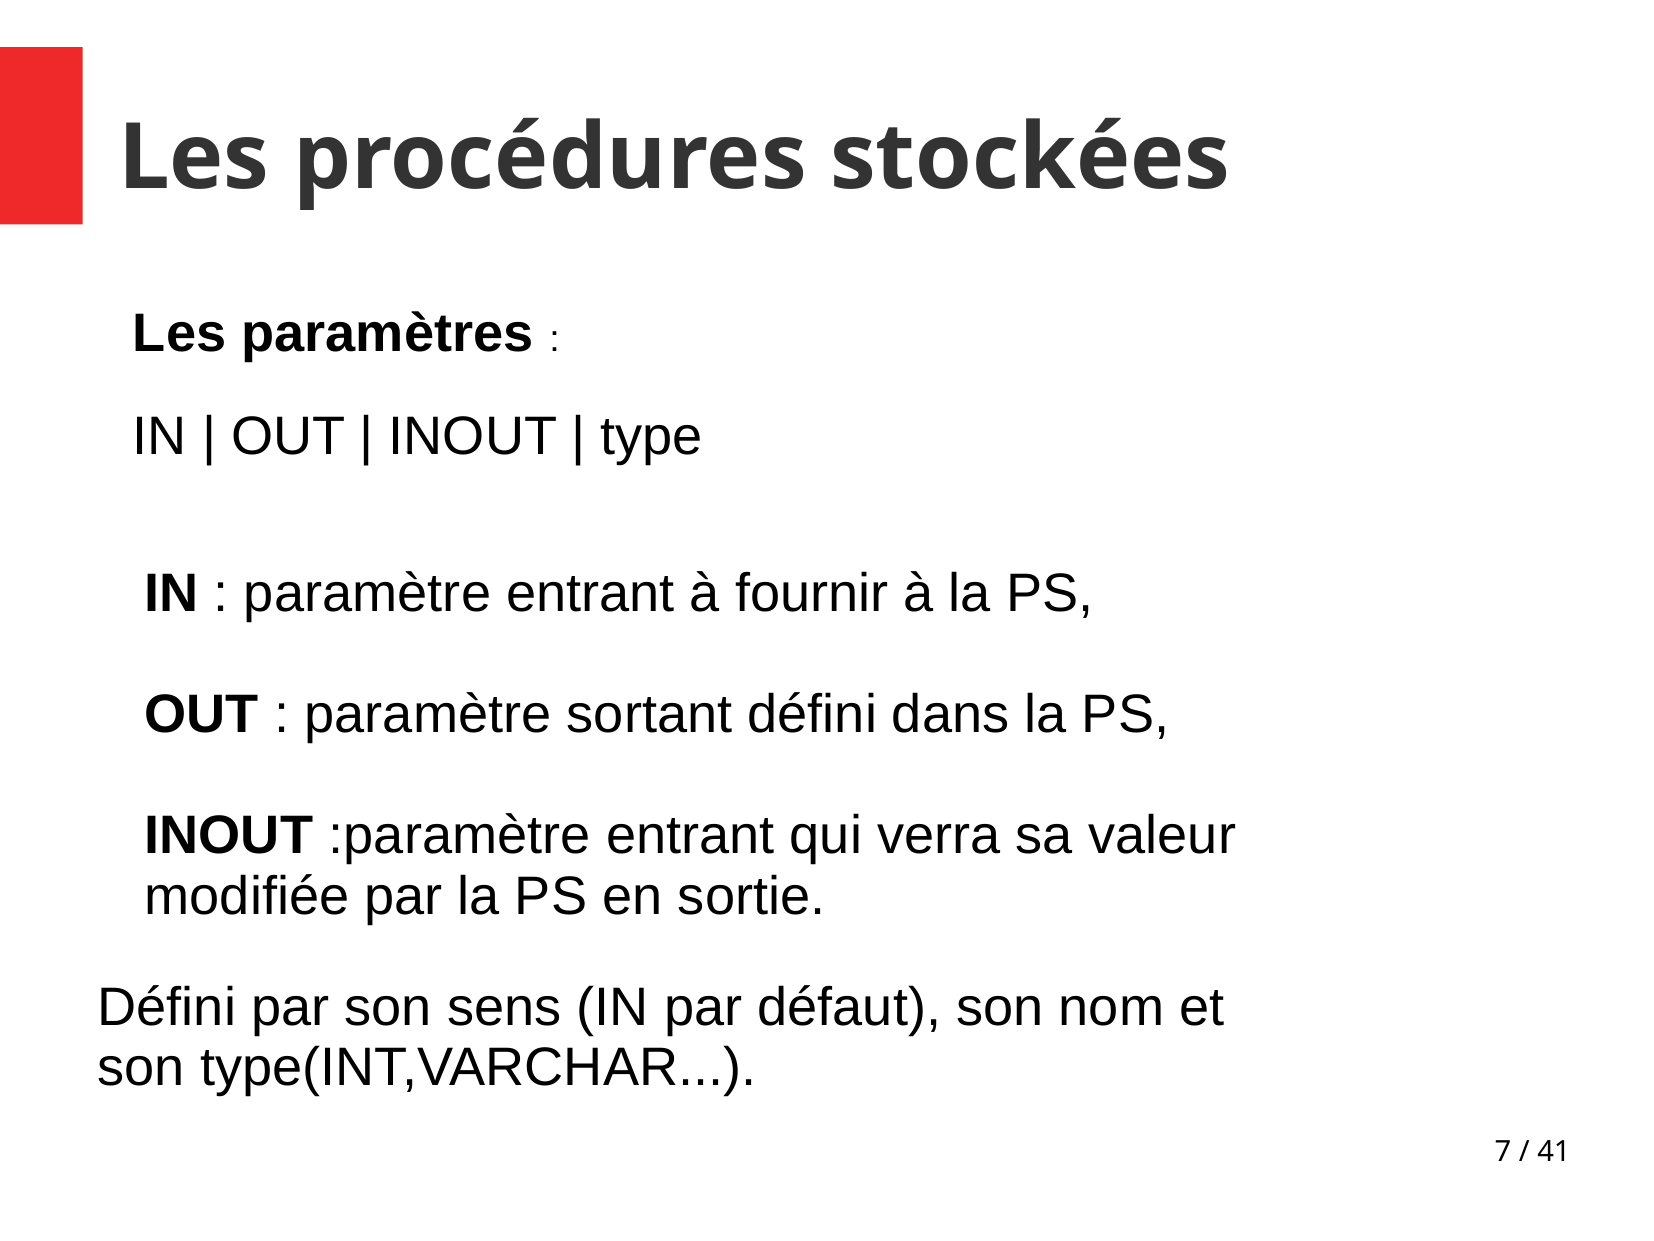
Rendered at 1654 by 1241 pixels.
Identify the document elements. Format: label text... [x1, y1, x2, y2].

title Les procédures stockées [118, 49, 1571, 257]
text_box Les paramètres : IN | OUT | INOUT | type [118, 295, 1524, 474]
text_box IN : paramètre entrant à fournir à la PS, OUT : paramètre sortant défini dans la PS, INOUT :paramètre entrant qui verra sa valeur modifiée par la PS en sortie. [129, 555, 1252, 934]
text_box Défini par son sens (IN par défaut), son nom et son type(INT,VARCHAR...). [82, 968, 1312, 1105]
